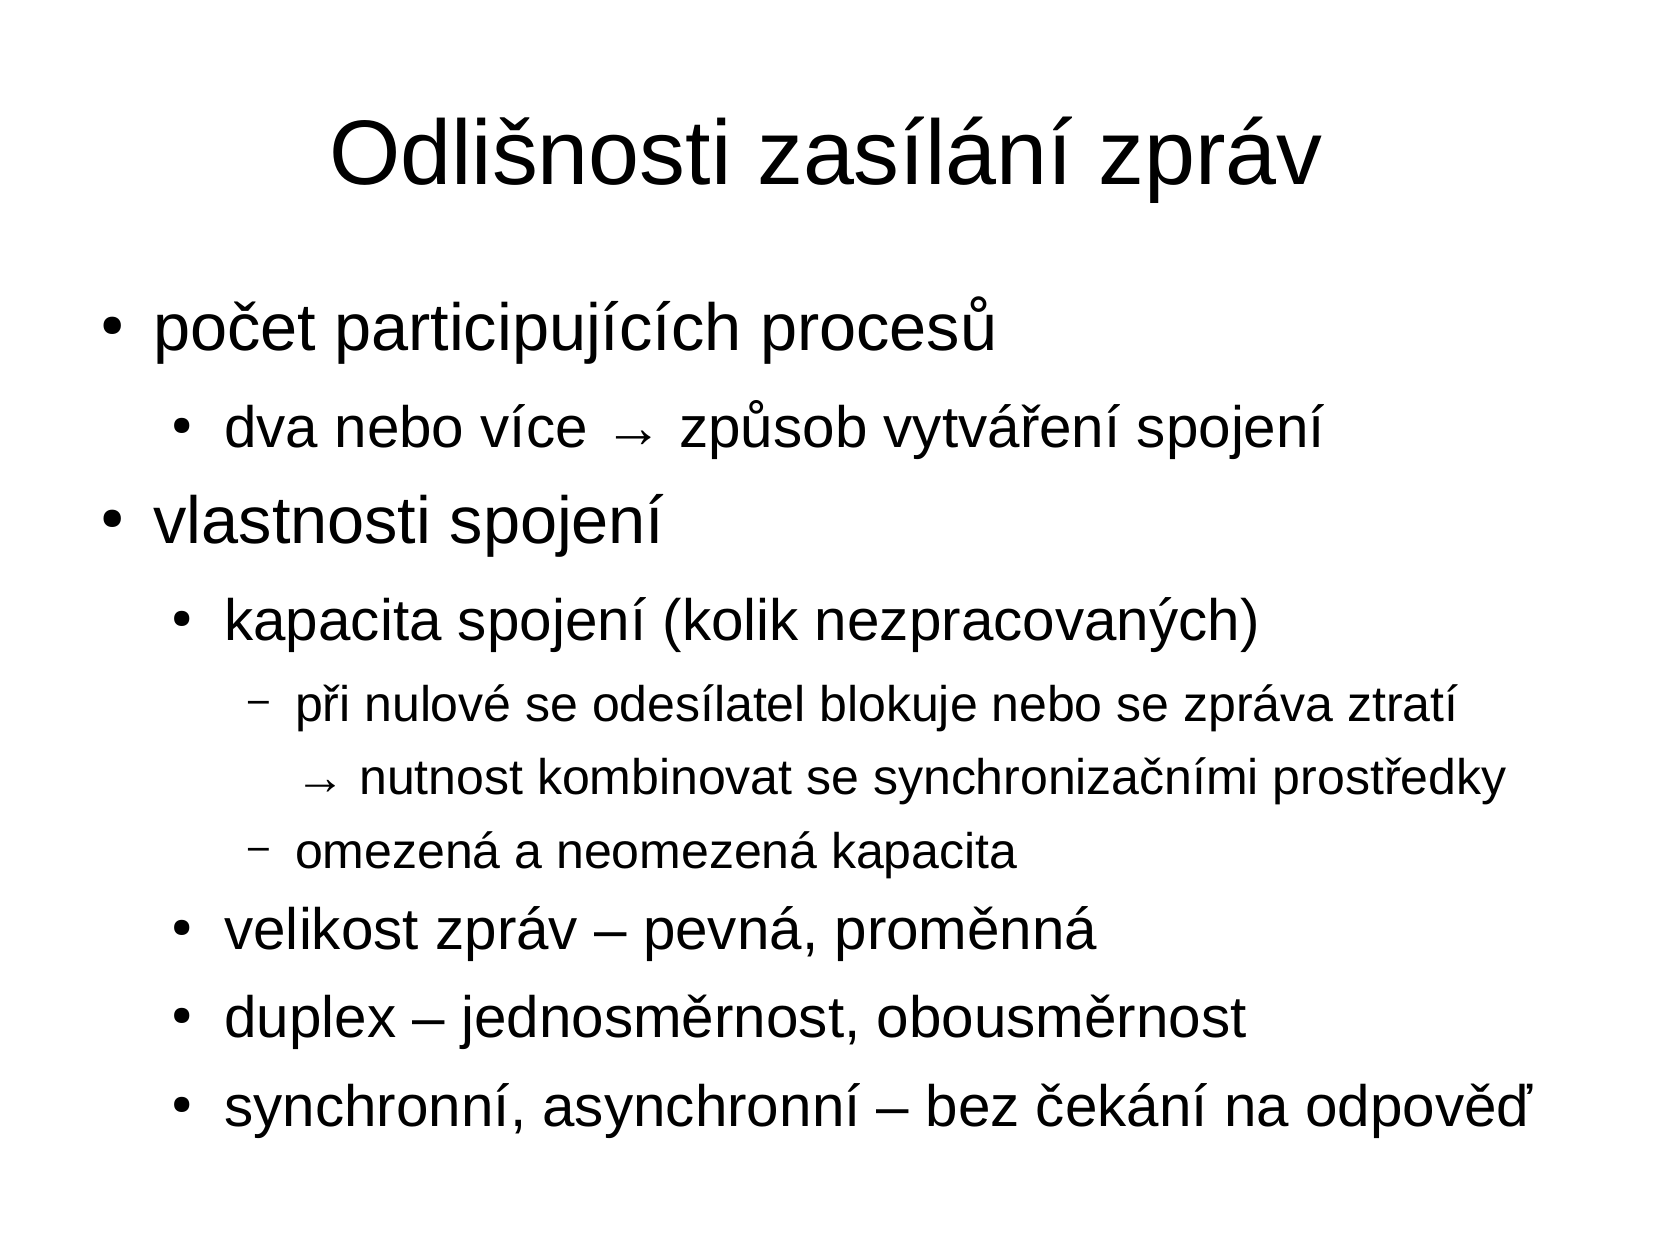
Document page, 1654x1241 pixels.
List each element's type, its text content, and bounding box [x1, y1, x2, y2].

list počet participujících procesů dva nebo více → způsob vytváření spojení vlastnosti spojení kapacita spojení (kolik nezpracovaných) při nulové se odesílatel blokuje nebo se zpráva ztratí → nutnost kombinovat se synchronizačními prostředky omezená a neomezená kapacita velikost zpráv – pevná, proměnná duplex – jednosměrnost, obousměrnost synchronní, asynchronní – bez čekání na odpověď [82, 290, 1571, 1139]
title Odlišnosti zasílání zpráv [82, 56, 1571, 250]
